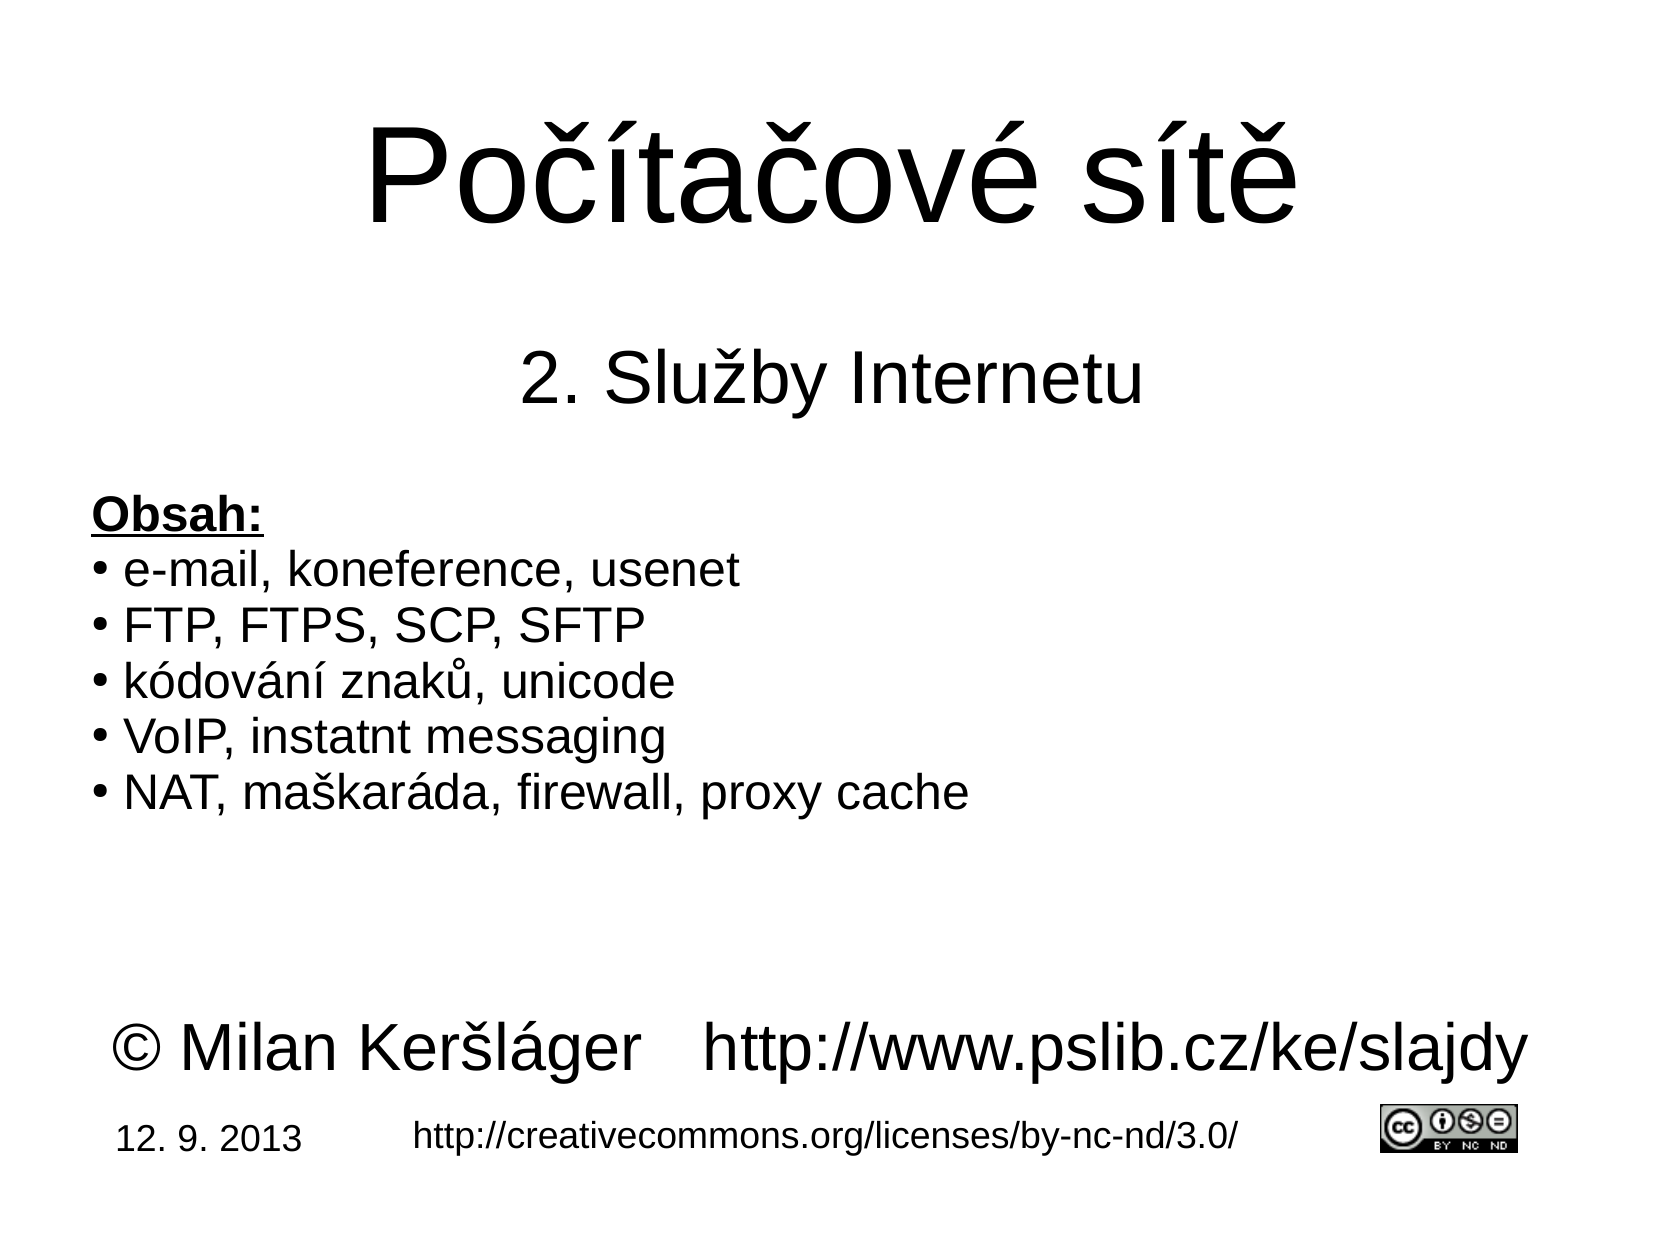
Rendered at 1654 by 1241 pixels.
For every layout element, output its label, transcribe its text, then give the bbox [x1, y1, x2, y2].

text_box 12. 9. 2013 [100, 1110, 355, 1168]
picture [1380, 1104, 1518, 1153]
text_box Obsah: e-mail, koneference, usenet FTP, FTPS, SCP, SFTP kódování znaků, unicode VoIP, instatnt messaging NAT, maškaráda, firewall, proxy cache [76, 478, 1583, 828]
text_box http://creativecommons.org/licenses/by-nc-nd/3.0/ [339, 1107, 1313, 1165]
list © Milan Keršláger http://www.pslib.cz/ke/slajdy [76, 1009, 1565, 1087]
title Počítačové sítě 2. Služby Internetu [88, 56, 1577, 461]
